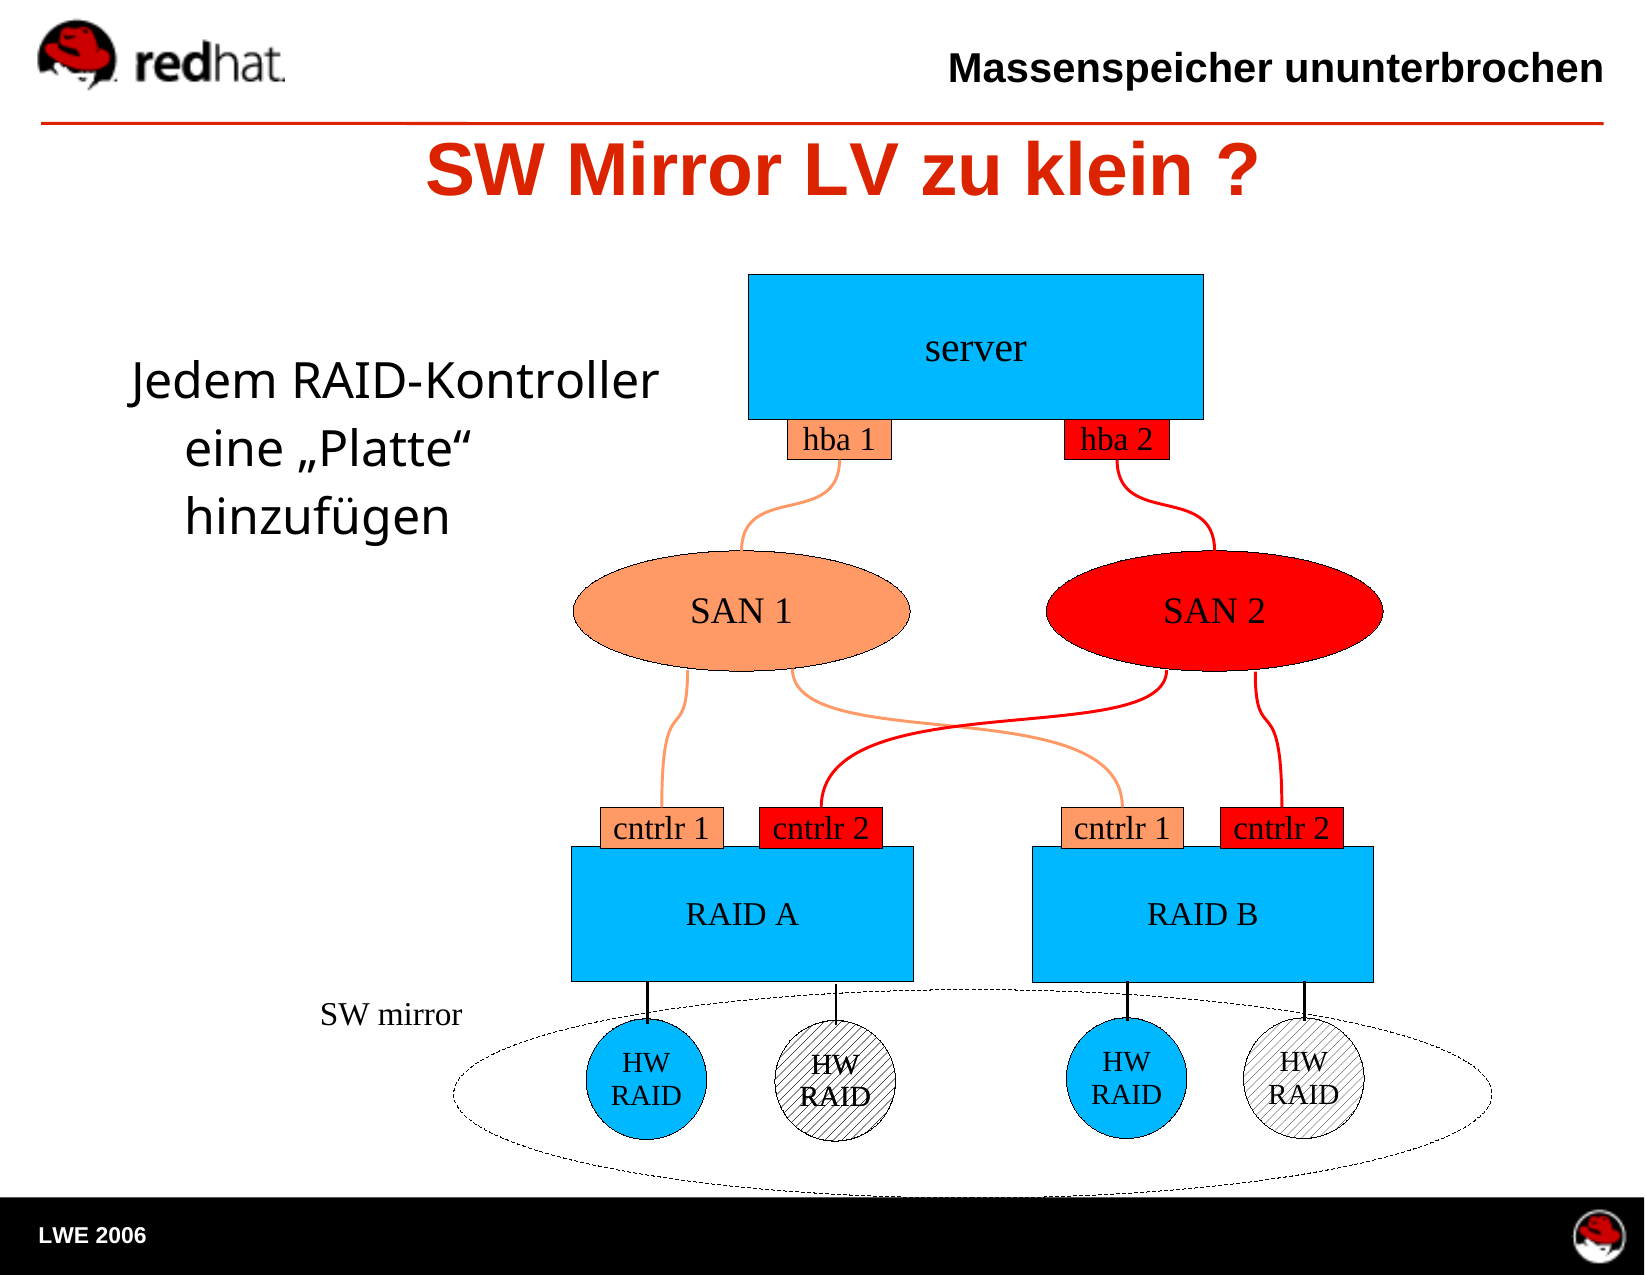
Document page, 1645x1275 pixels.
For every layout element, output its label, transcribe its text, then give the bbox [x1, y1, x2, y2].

text_box hba 1 [787, 419, 892, 460]
text_box SW Mirror LV zu klein ? [425, 127, 926, 222]
text_box HW RAID [1066, 1017, 1187, 1139]
text_box hba 2 [1064, 419, 1170, 460]
text_box HW RAID [774, 1020, 896, 1142]
text_box LWE 2006 [38, 1222, 381, 1252]
text_box Massenspeicher ununterbrochen [959, 44, 1605, 97]
text_box SAN 1 [573, 550, 911, 672]
text_box [0, 1197, 1645, 1275]
text_box HW RAID [586, 1018, 707, 1140]
text_box server [748, 274, 1204, 420]
picture [1568, 1206, 1631, 1270]
text_box RAID A [571, 846, 914, 982]
text_box cntrlr 2 [759, 807, 883, 849]
text_box RAID B [1032, 846, 1374, 983]
text_box cntrlr 1 [1061, 807, 1184, 849]
text_box cntrlr 1 [600, 807, 724, 849]
text_box cntrlr 2 [1220, 807, 1344, 849]
list Jedem RAID-Kontroller eine „Platte“ hinzufügen [113, 344, 696, 623]
text_box SAN 2 [1046, 550, 1384, 672]
text_box HW RAID [1243, 1017, 1365, 1139]
picture [36, 17, 285, 102]
text_box SW mirror [319, 996, 465, 1043]
